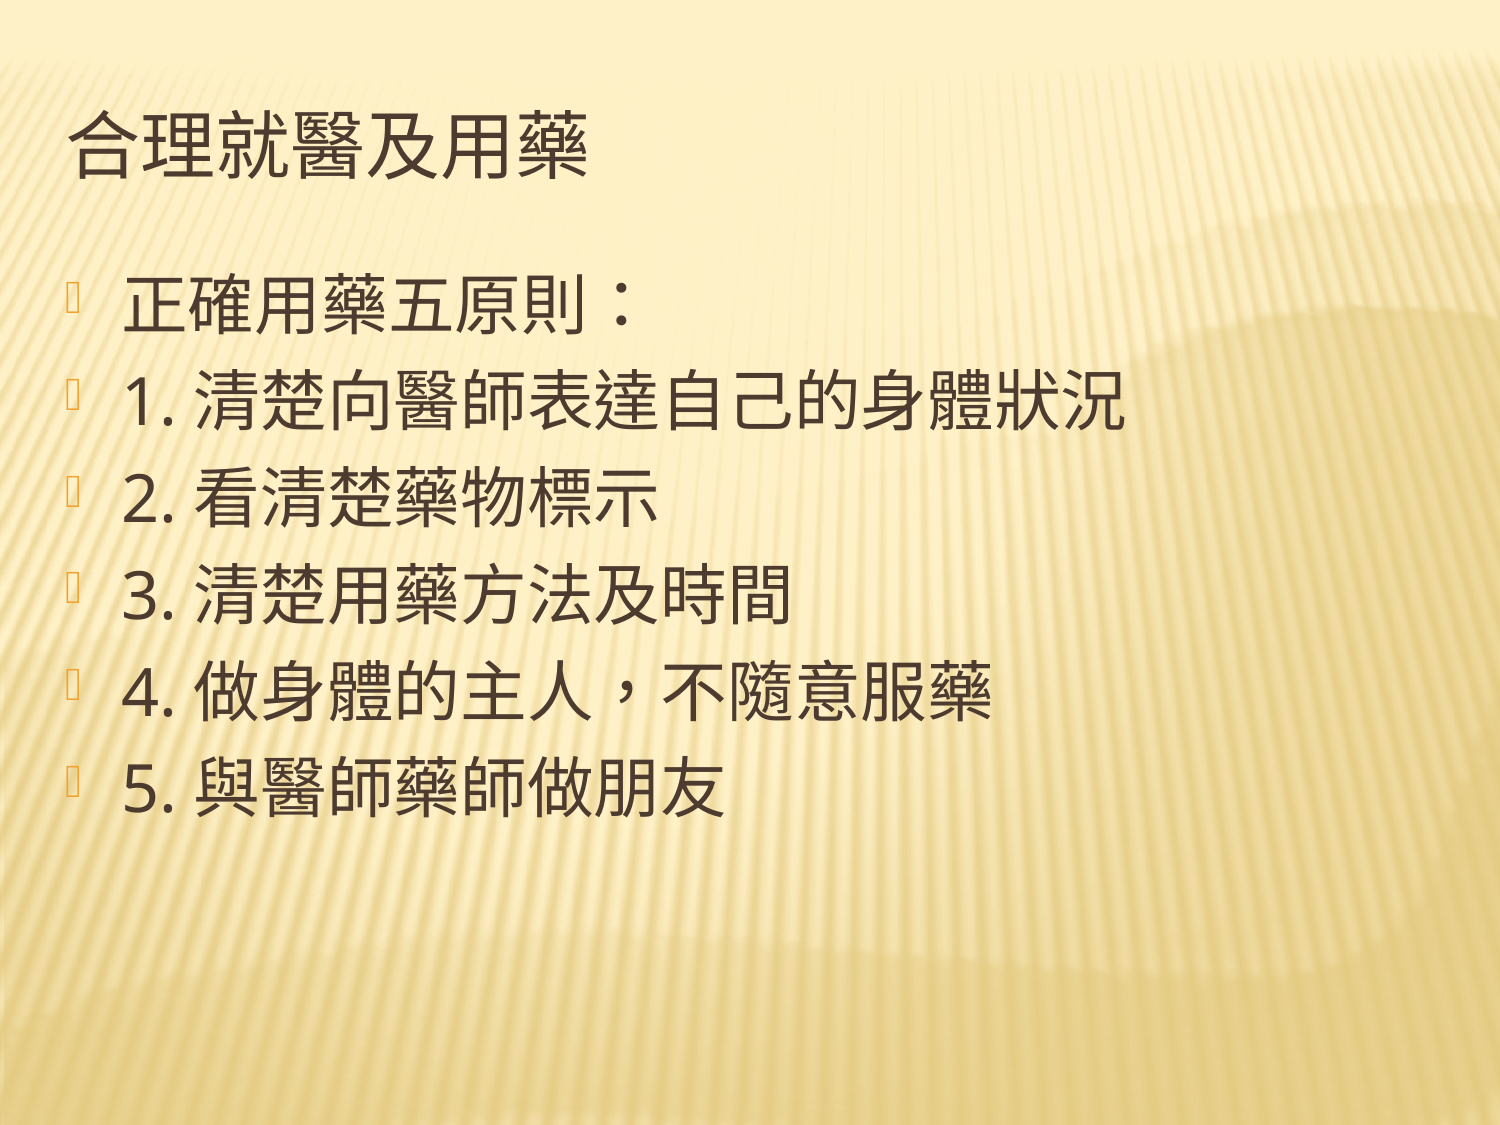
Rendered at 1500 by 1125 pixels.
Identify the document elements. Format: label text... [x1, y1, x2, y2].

title 合理就醫及用藥 [50, 75, 1476, 213]
list 正確用藥五原則： 1.清楚向醫師表達自己的身體狀況 2.看清楚藥物標示 3.清楚用藥方法及時間 4.做身體的主人，不隨意服藥 5.與醫師藥師做朋友 [50, 254, 1476, 998]
